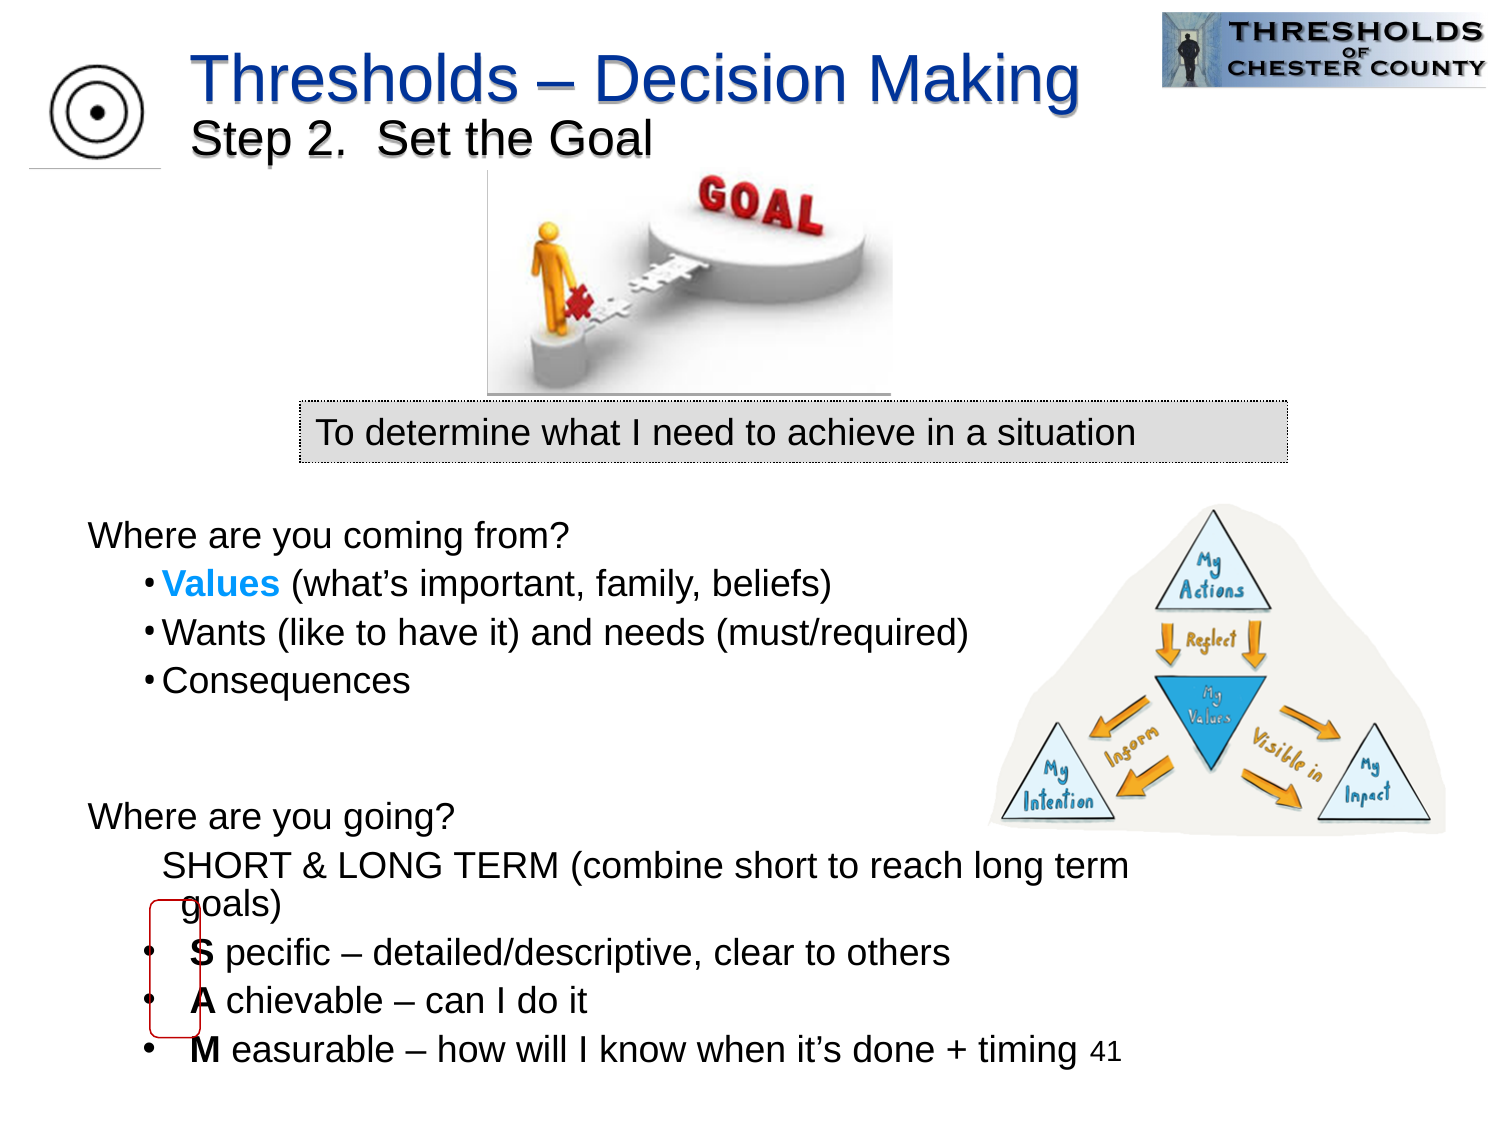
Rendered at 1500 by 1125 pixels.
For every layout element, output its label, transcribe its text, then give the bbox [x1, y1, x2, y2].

picture [487, 167, 893, 393]
title Thresholds – Decision Making Step 2. Set the Goal [174, 12, 1188, 201]
text_box To determine what I need to achieve in a situation [300, 400, 1288, 463]
text_box Where are you coming from? Values (what’s important, family, beliefs) Wants (like to have it) and needs (must/required) Consequences Where are you going? SHORT & LONG TERM (combine short to reach long term goals) S pecific – detailed/descriptive, clear to others A chievable – can I do it M easurable – how will I know when it’s done + timing [72, 503, 1235, 1051]
picture [29, 62, 163, 168]
text_box 41 [1074, 1025, 1388, 1101]
picture [987, 503, 1450, 837]
